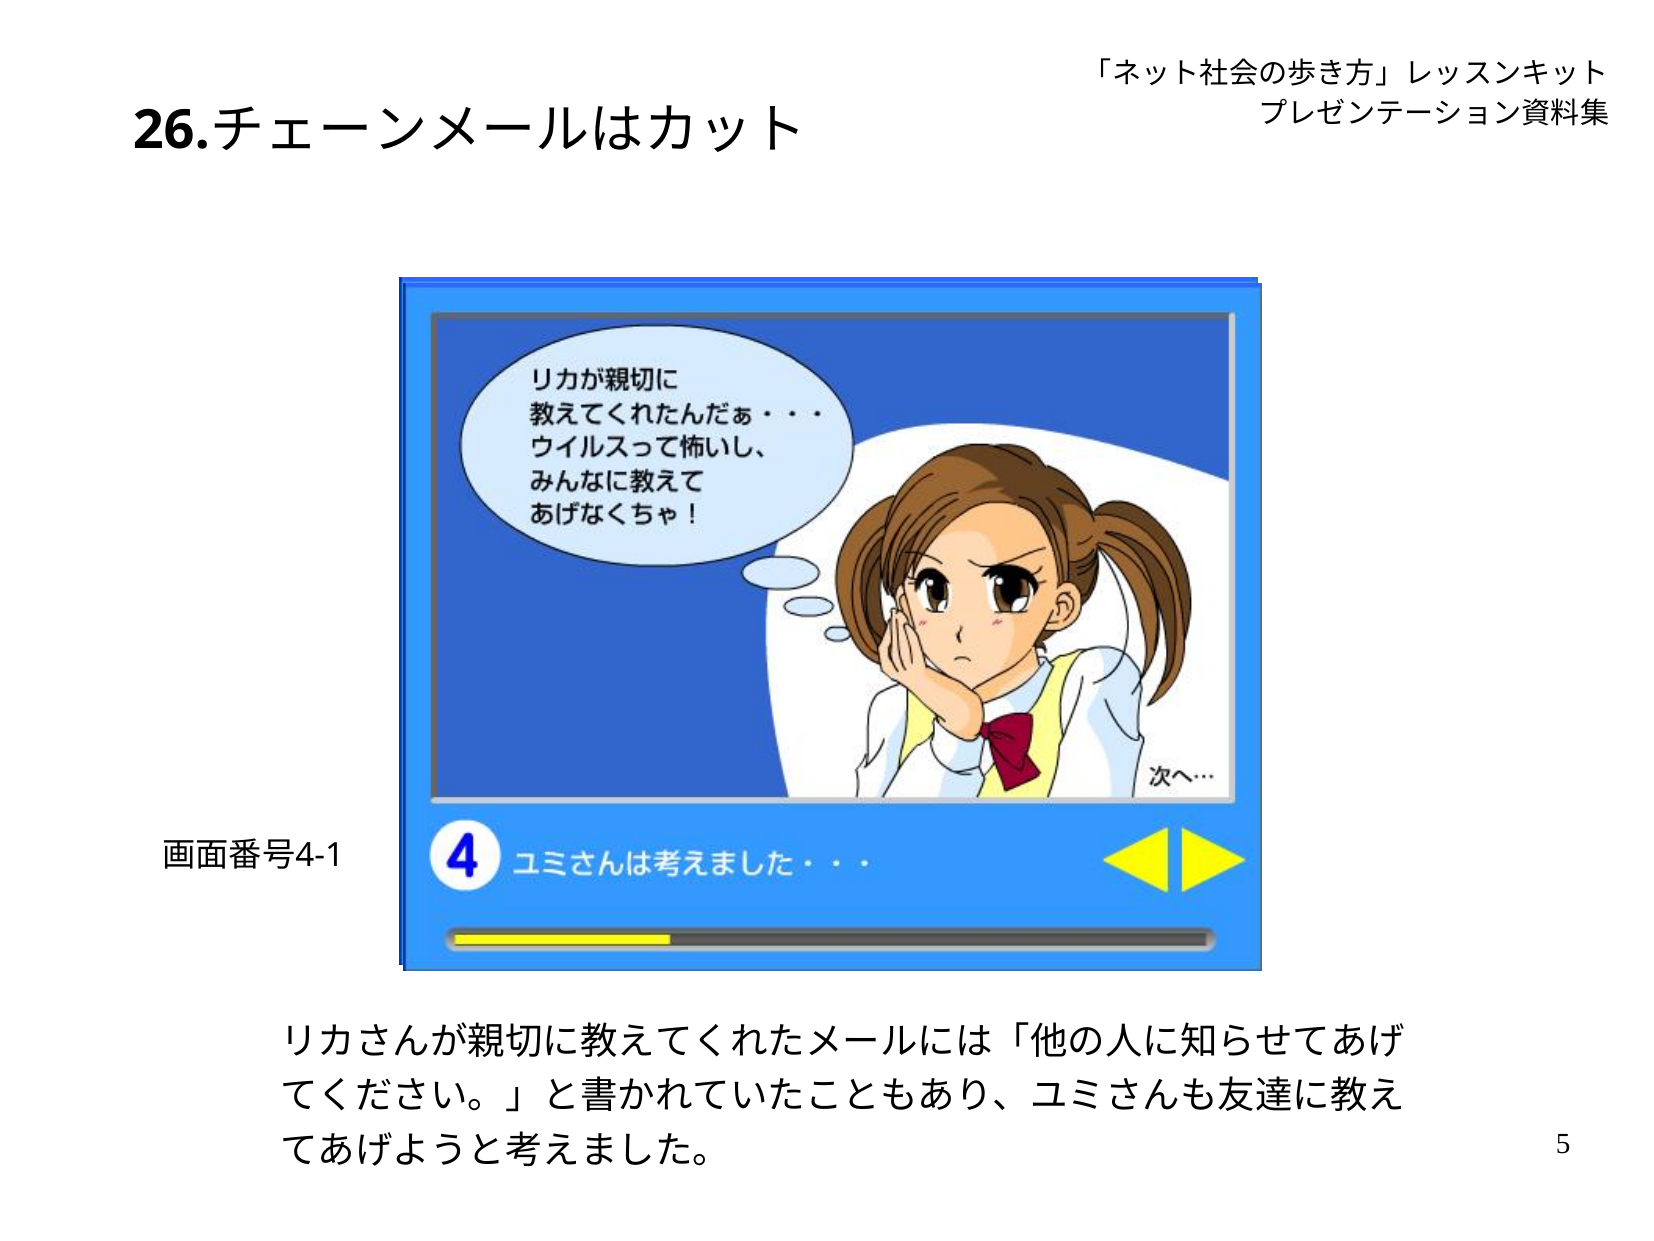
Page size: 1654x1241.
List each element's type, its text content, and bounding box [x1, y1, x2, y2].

text_box 画面番号4-1 [147, 826, 384, 882]
text_box リカさんが親切に教えてくれたメールには「他の人に知らせてあげてください。」と書かれていたこともあり、ユミさんも友達に教えてあげようと考えました。 [265, 1003, 1447, 1182]
picture [399, 277, 1262, 971]
text_box 「ネット社会の歩き方」レッスンキット プレゼンテーション資料集 [1062, 44, 1625, 139]
text_box 26.チェーンメールはカット [118, 88, 1241, 169]
